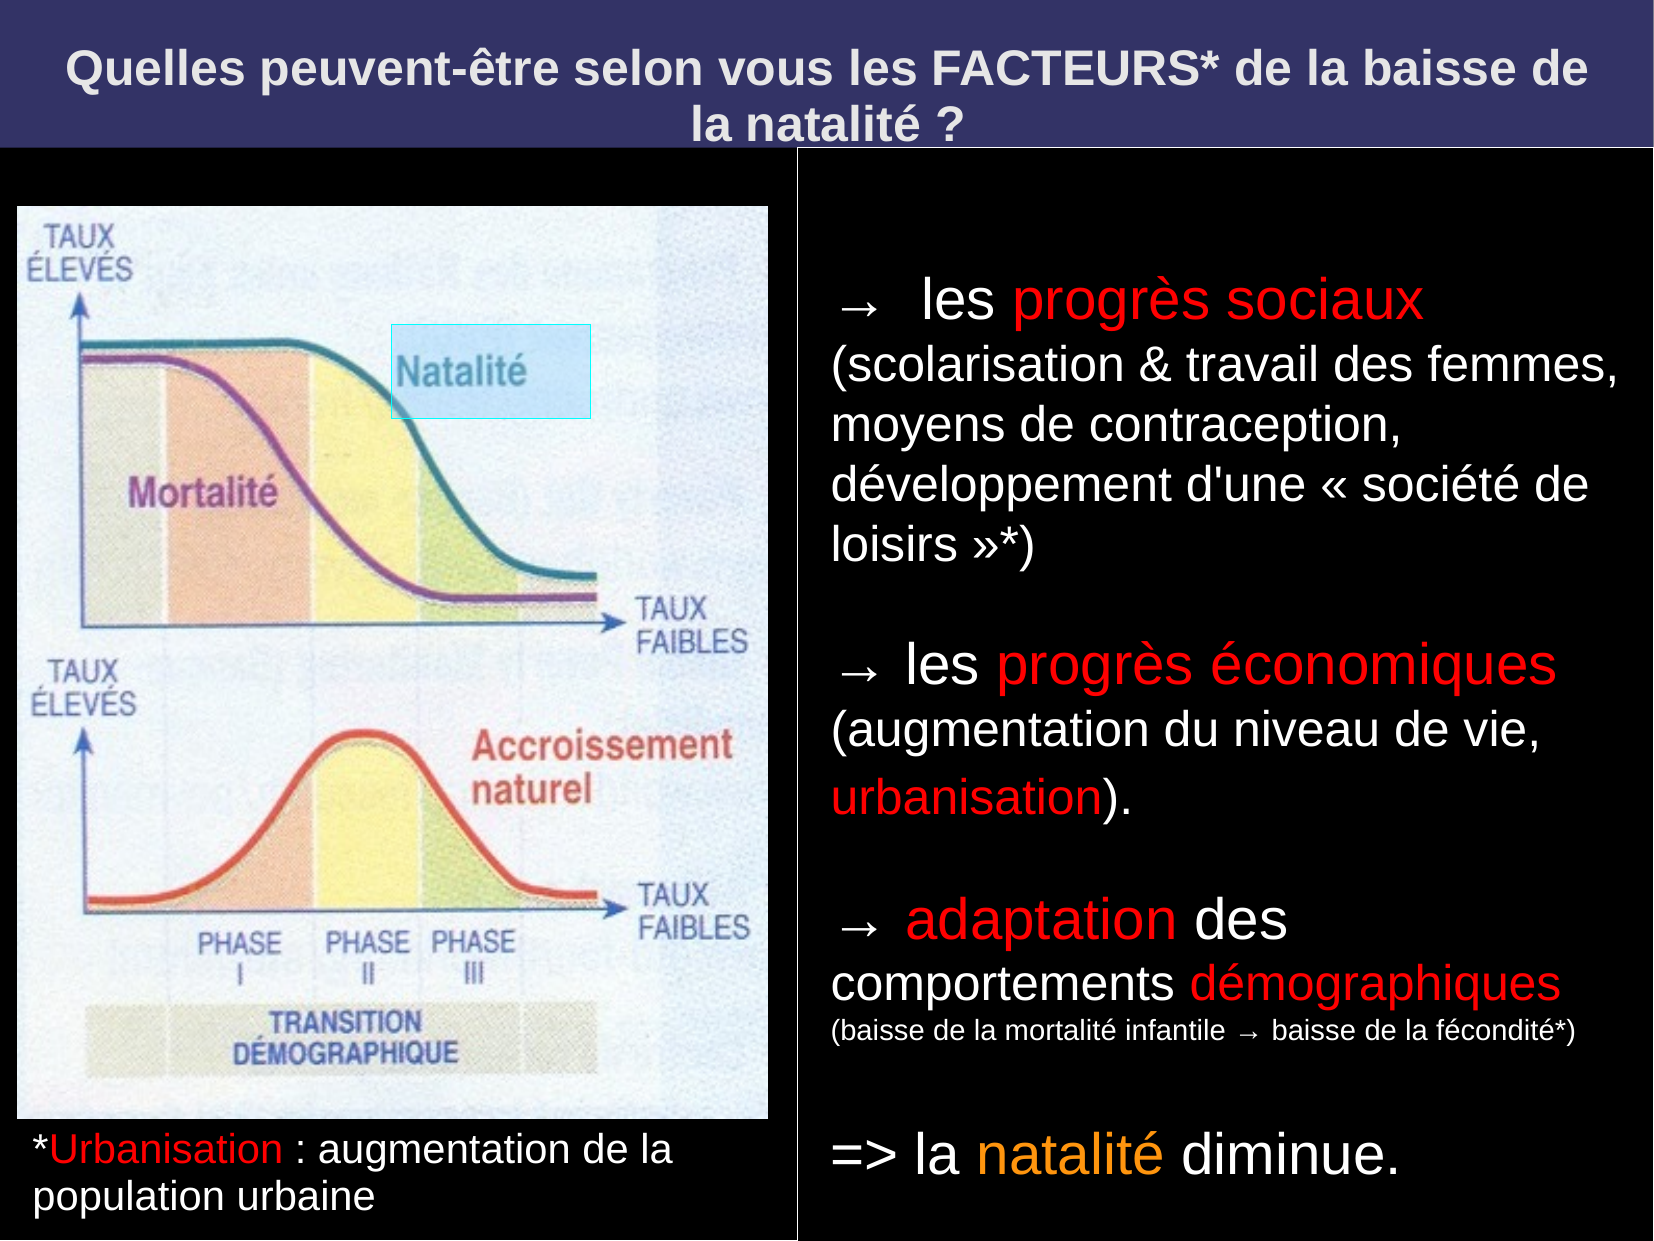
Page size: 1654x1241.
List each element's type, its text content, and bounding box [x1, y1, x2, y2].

text_box [391, 324, 591, 419]
text_box *Urbanisation : augmentation de la population urbaine [17, 1118, 797, 1227]
picture [17, 206, 768, 1118]
text_box Quelles peuvent-être selon vous les FACTEURS* de la baisse de la natalité ? [0, 0, 1654, 148]
text_box → les progrès sociaux (scolarisation & travail des femmes, moyens de contraception, développement d'une « société de loisirs »*) → les progrès économiques (augmentation du niveau de vie, urbanisation). → adaptation des comportements démographiques (baisse de la mortalité infantile → baisse de la fécondité*) => la natalité diminue. [797, 147, 1654, 1241]
